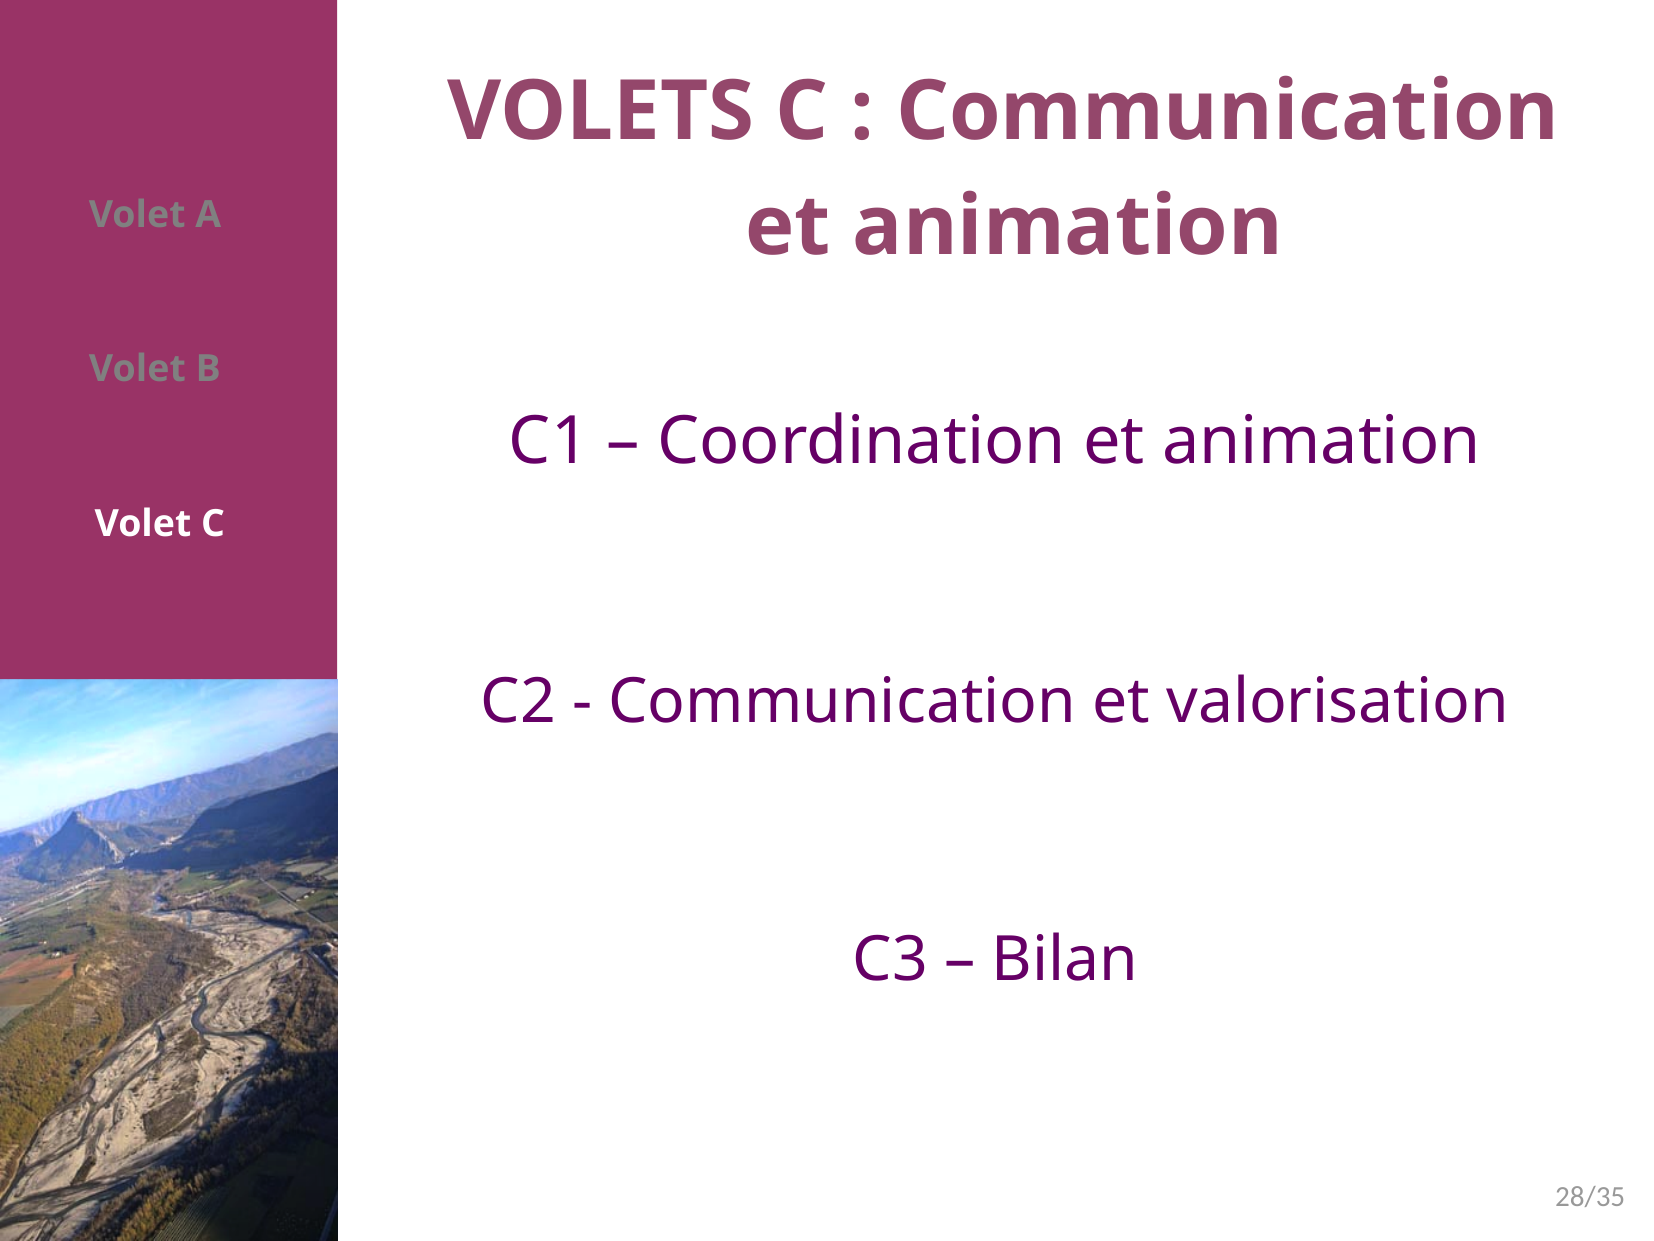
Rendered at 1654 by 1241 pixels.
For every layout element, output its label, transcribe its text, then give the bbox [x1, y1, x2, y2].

text_box VOLETS C : Communication et animation [383, 42, 1625, 260]
text_box [0, 0, 338, 680]
picture [0, 680, 338, 1241]
text_box Volet A Volet B Volet C [59, 128, 251, 509]
text_box C1 – Coordination et animation C2 - Communication et valorisation C3 – Bilan [354, 384, 1637, 1075]
